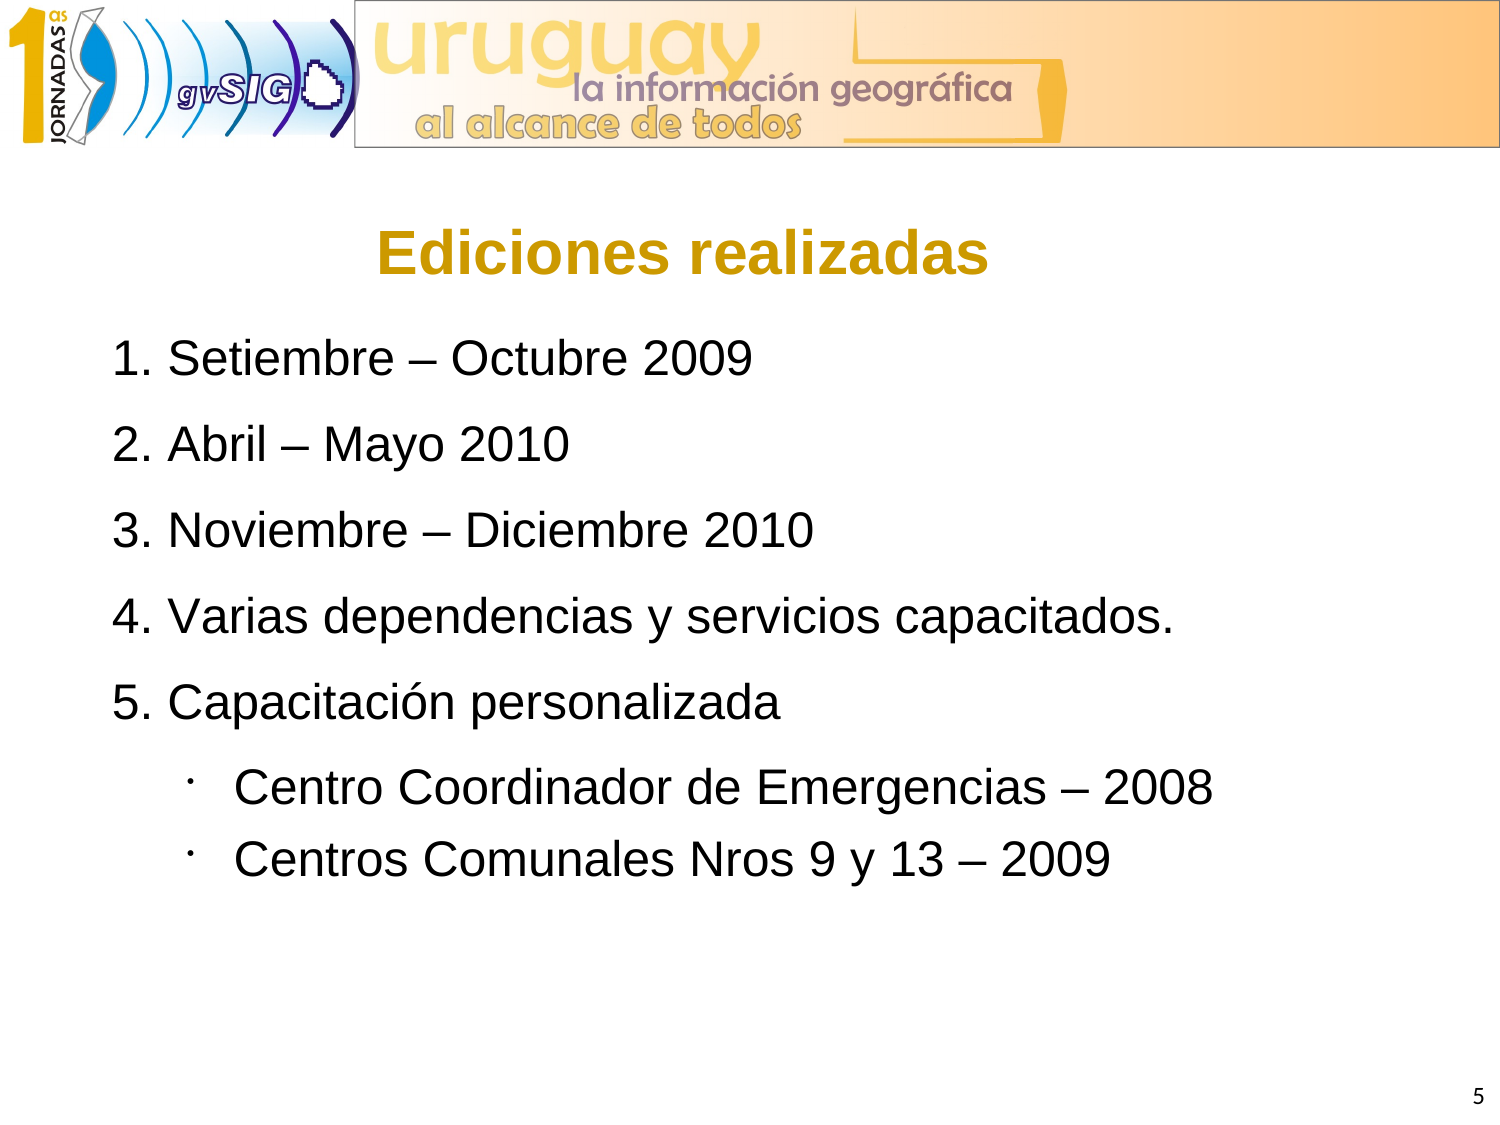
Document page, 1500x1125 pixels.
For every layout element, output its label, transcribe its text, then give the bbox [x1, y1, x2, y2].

text_box Ediciones realizadas [76, 172, 1427, 326]
picture [0, 5, 1071, 148]
list Setiembre – Octubre 2009 Abril – Mayo 2010 Noviembre – Diciembre 2010 Varias dependencias y servicios capacitados. Capacitación personalizada Centro Coordinador de Emergencias – 2008 Centros Comunales Nros 9 y 13 – 2009 [96, 317, 1447, 1063]
text_box <número> [1149, 1065, 1500, 1125]
